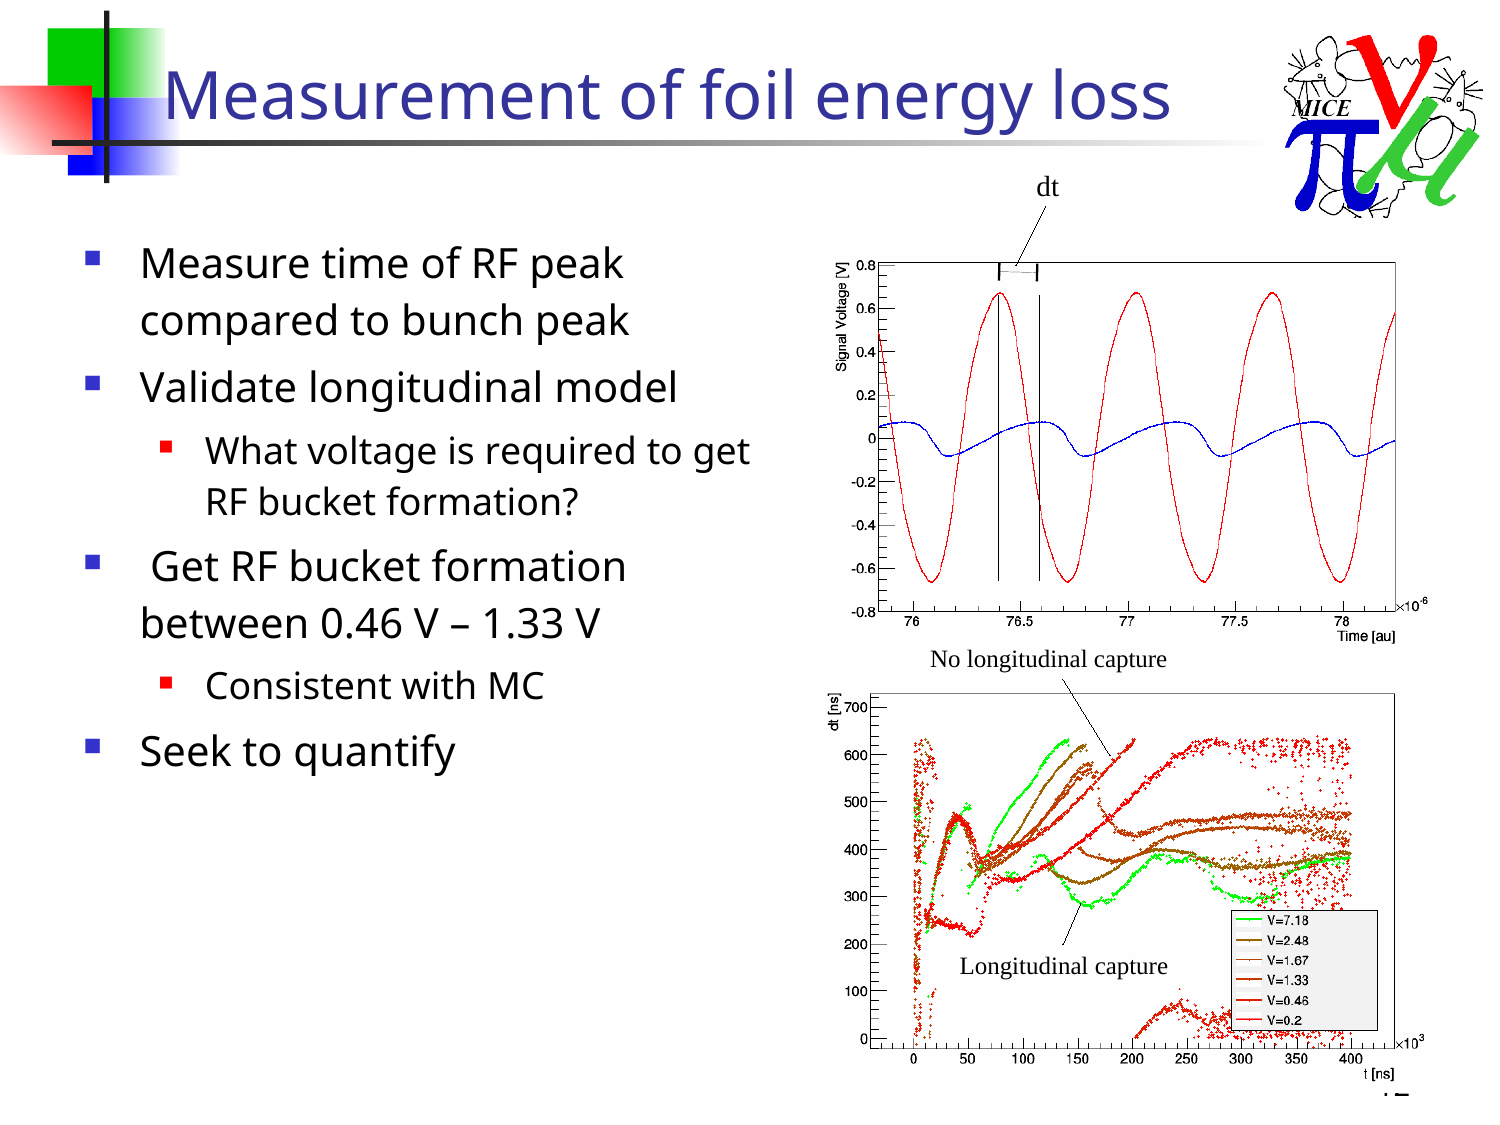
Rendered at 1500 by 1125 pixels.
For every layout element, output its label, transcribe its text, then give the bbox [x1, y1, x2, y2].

text_box dt [1021, 162, 1075, 211]
text_box No longitudinal capture [915, 637, 1183, 681]
picture [805, 5, 1500, 1093]
list Measure time of RF peak compared to bunch peak Validate longitudinal model What voltage is required to get RF bucket formation? Get RF bucket formation between 0.46 V – 1.33 V Consistent with MC Seek to quantify [83, 233, 768, 887]
title Measurement of foil energy loss [162, 0, 1441, 188]
text_box Longitudinal capture [944, 944, 1184, 988]
